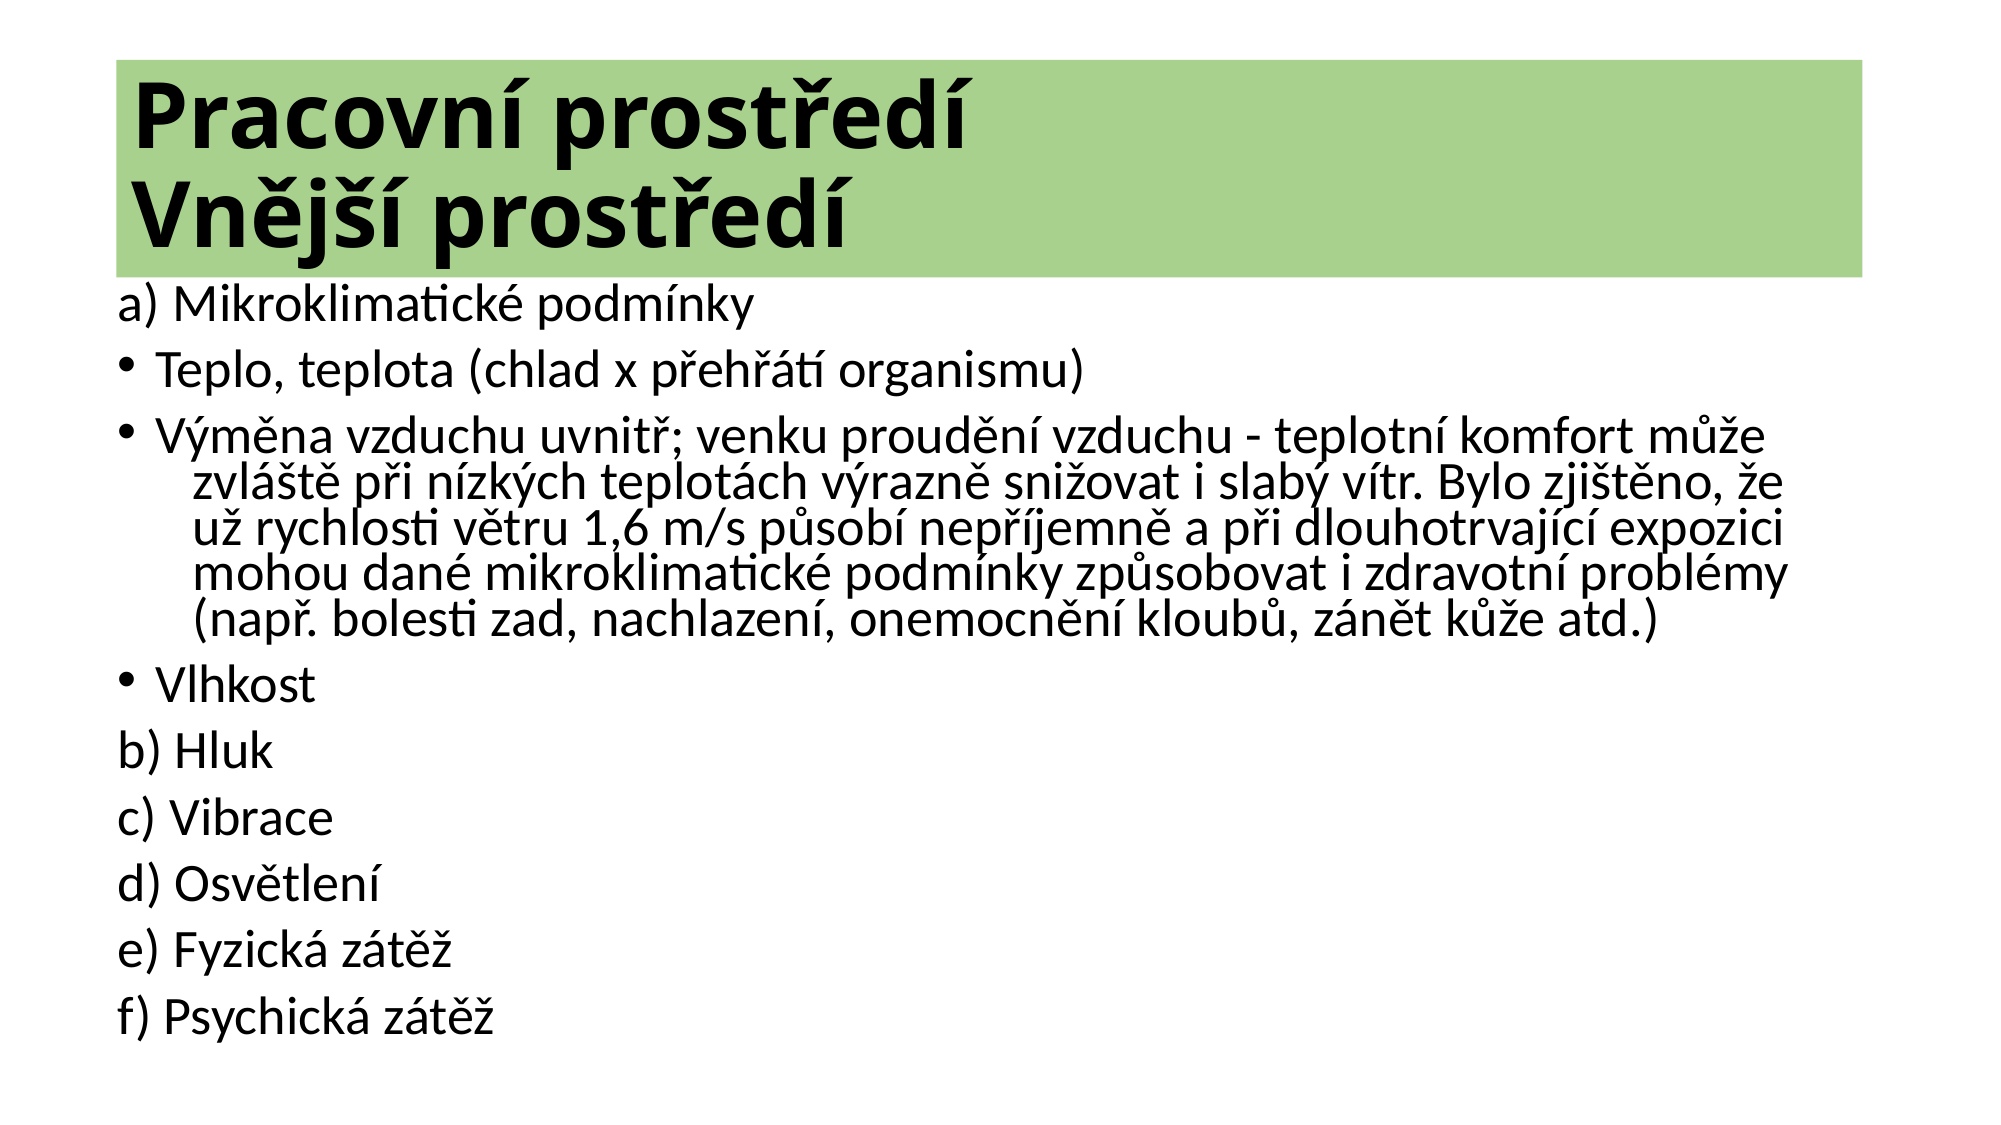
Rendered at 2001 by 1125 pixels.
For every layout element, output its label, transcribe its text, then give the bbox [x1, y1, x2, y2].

list a) Mikroklimatické podmínky Teplo, teplota (chlad x přehřátí organismu) Výměna vzduchu uvnitř; venku proudění vzduchu - teplotní komfort může zvláště při nízkých teplotách výrazně snižovat i slabý vítr. Bylo zjištěno, že už rychlosti větru 1,6 m/s působí nepříjemně a při dlouhotrvající expozici mohou dané mikroklimatické podmínky způsobovat i zdravotní problémy (např. bolesti zad, nachlazení, onemocnění kloubů, zánět kůže atd.) Vlhkost b) Hluk c) Vibrace d) Osvětlení e) Fyzická zátěž f) Psychická zátěž [102, 277, 1863, 1066]
title Pracovní prostředí Vnější prostředí [116, 59, 1863, 277]
